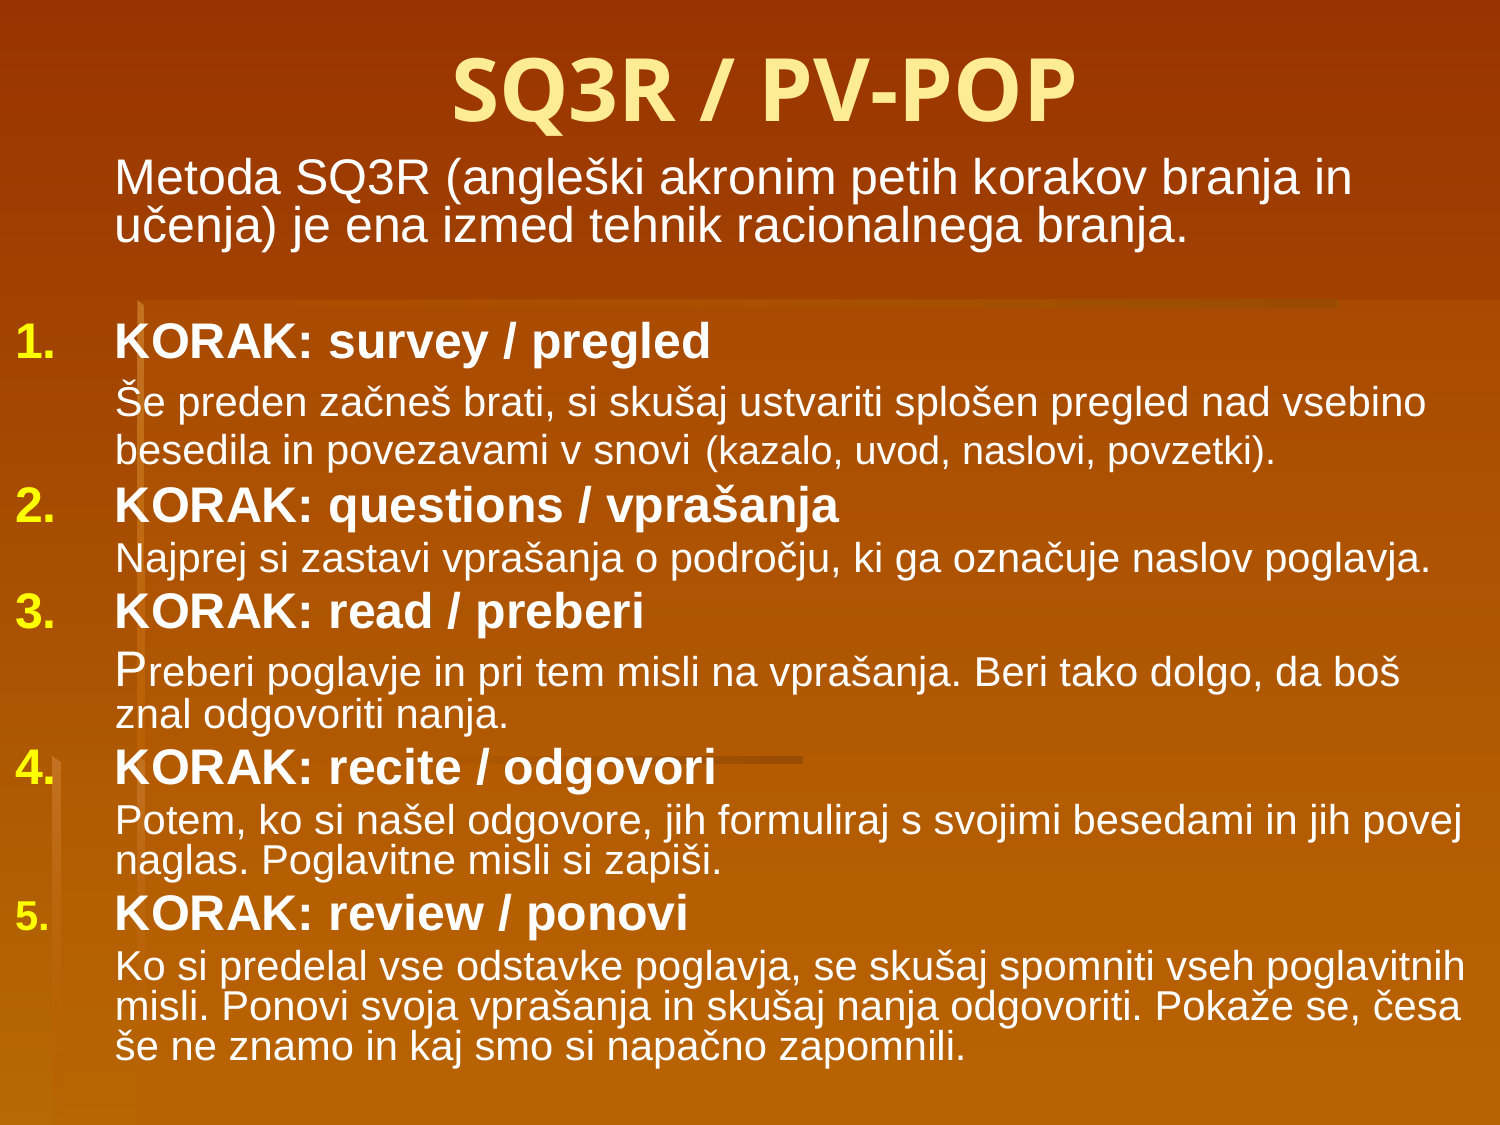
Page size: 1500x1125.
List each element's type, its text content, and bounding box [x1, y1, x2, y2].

list Metoda SQ3R (angleški akronim petih korakov branja in učenja) je ena izmed tehnik racionalnega branja. KORAK: survey / pregled Še preden začneš brati, si skušaj ustvariti splošen pregled nad vsebino besedila in povezavami v snovi (kazalo, uvod, naslovi, povzetki). KORAK: questions / vprašanja Najprej si zastavi vprašanja o področju, ki ga označuje naslov poglavja. 3. KORAK: read / preberi Preberi poglavje in pri tem misli na vprašanja. Beri tako dolgo, da boš znal odgovoriti nanja. KORAK: recite / odgovori Potem, ko si našel odgovore, jih formuliraj s svojimi besedami in jih povej naglas. Poglavitne misli si zapiši. 5. KORAK: review / ponovi Ko si predelal vse odstavke poglavja, se skušaj spomniti vseh poglavitnih misli. Ponovi svoja vprašanja in skušaj nanja odgovoriti. Pokaže se, česa še ne znamo in kaj smo si napačno zapomnili. [0, 148, 1500, 1125]
title SQ3R / PV-POP [76, 0, 1453, 148]
